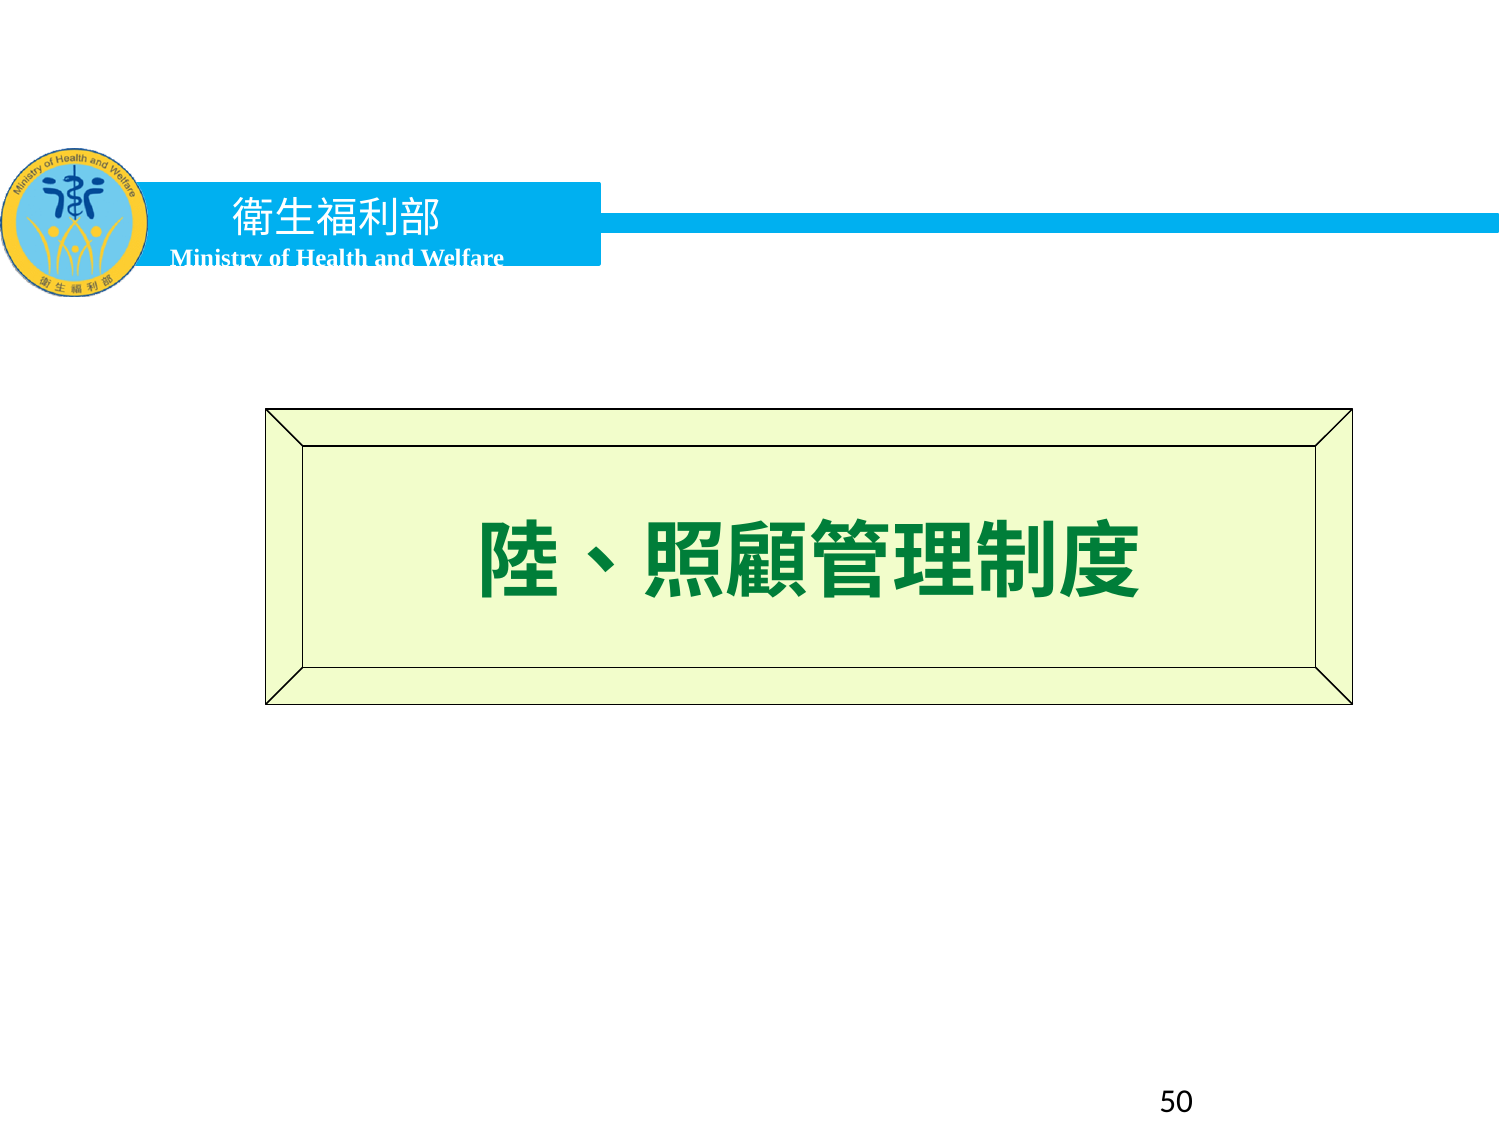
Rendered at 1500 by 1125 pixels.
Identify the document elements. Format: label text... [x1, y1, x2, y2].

text_box 50 [1144, 1069, 1495, 1125]
text_box 陸、照顧管理制度 [265, 408, 1353, 705]
